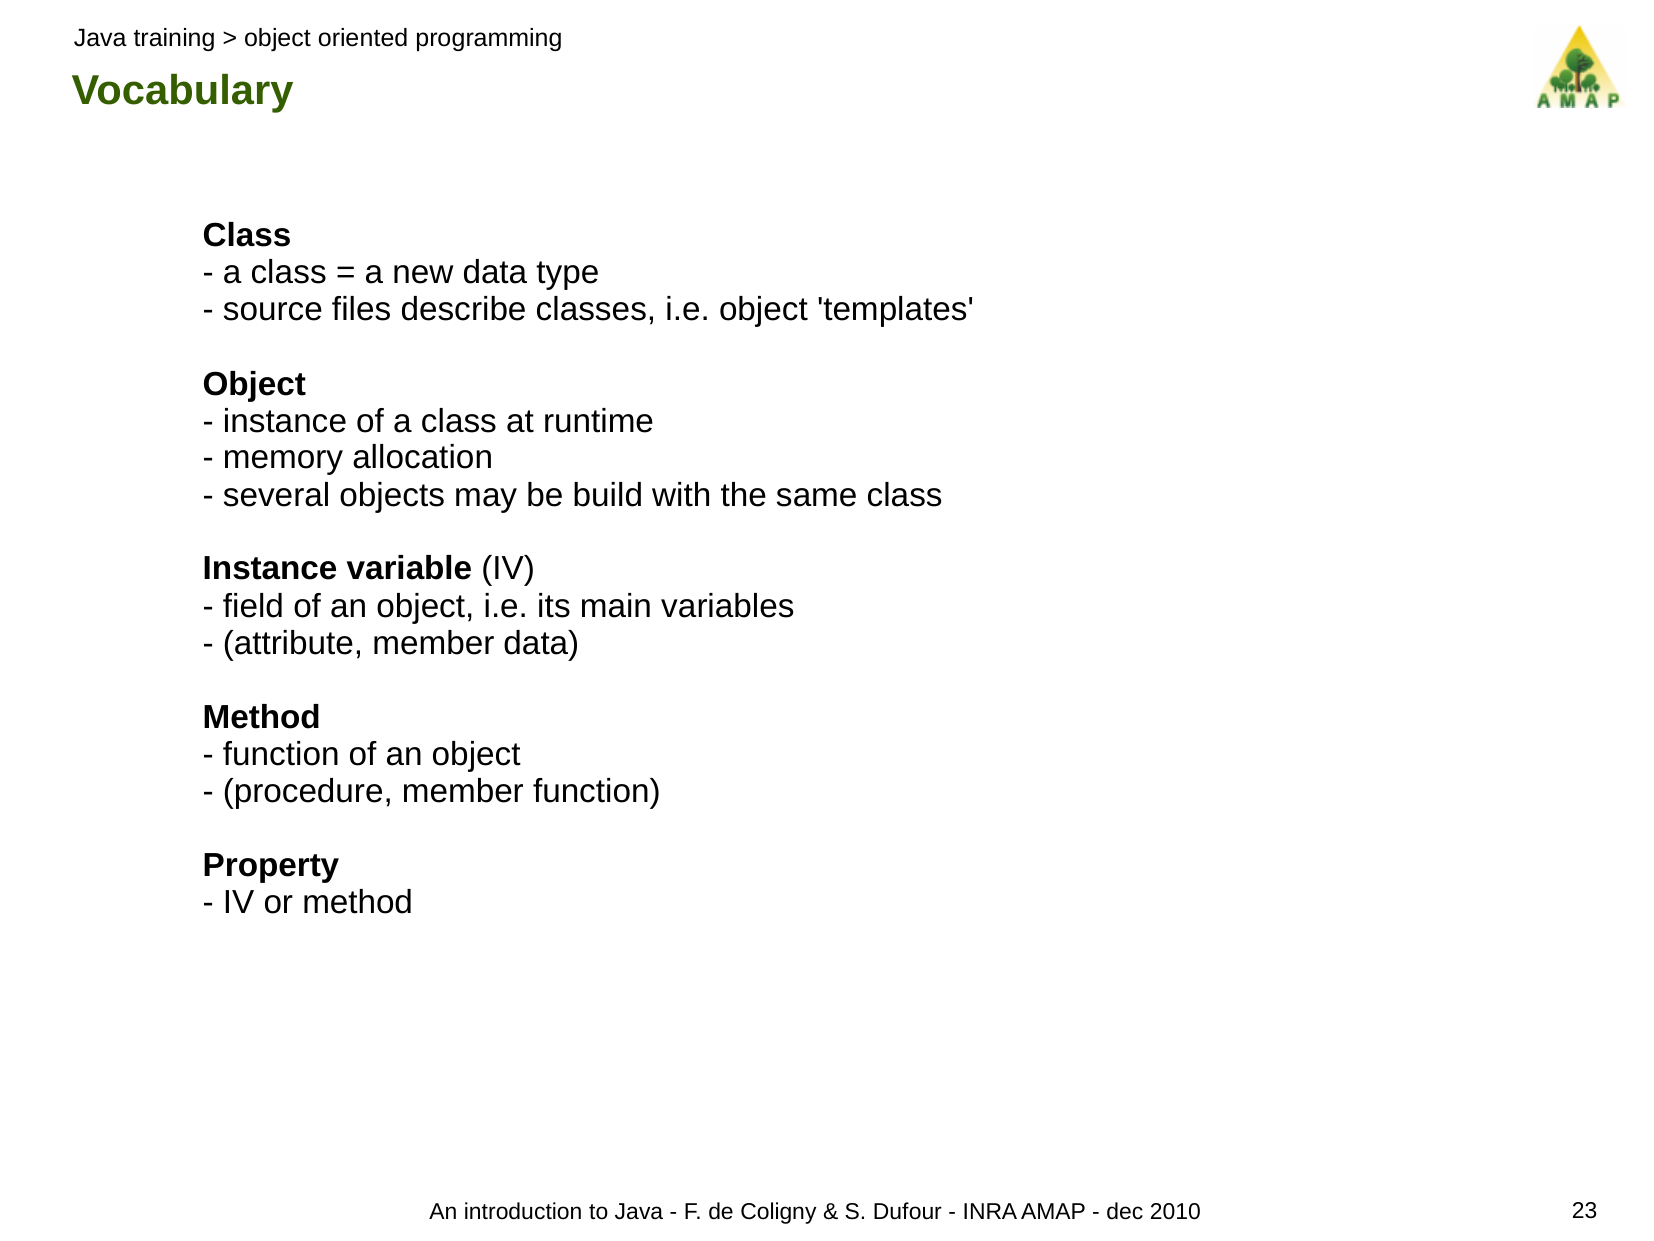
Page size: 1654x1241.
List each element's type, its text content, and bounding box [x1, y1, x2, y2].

text_box Java training > object oriented programming [59, 16, 1004, 60]
picture [1533, 25, 1627, 108]
text_box Class - a class = a new data type - source files describe classes, i.e. object 'templates' Object - instance of a class at runtime - memory allocation - several objects may be build with the same class Instance variable (IV) - field of an object, i.e. its main variables - (attribute, member data) Method - function of an object - (procedure, member function) Property - IV or method [187, 209, 1241, 928]
text_box Vocabulary [56, 59, 1120, 121]
